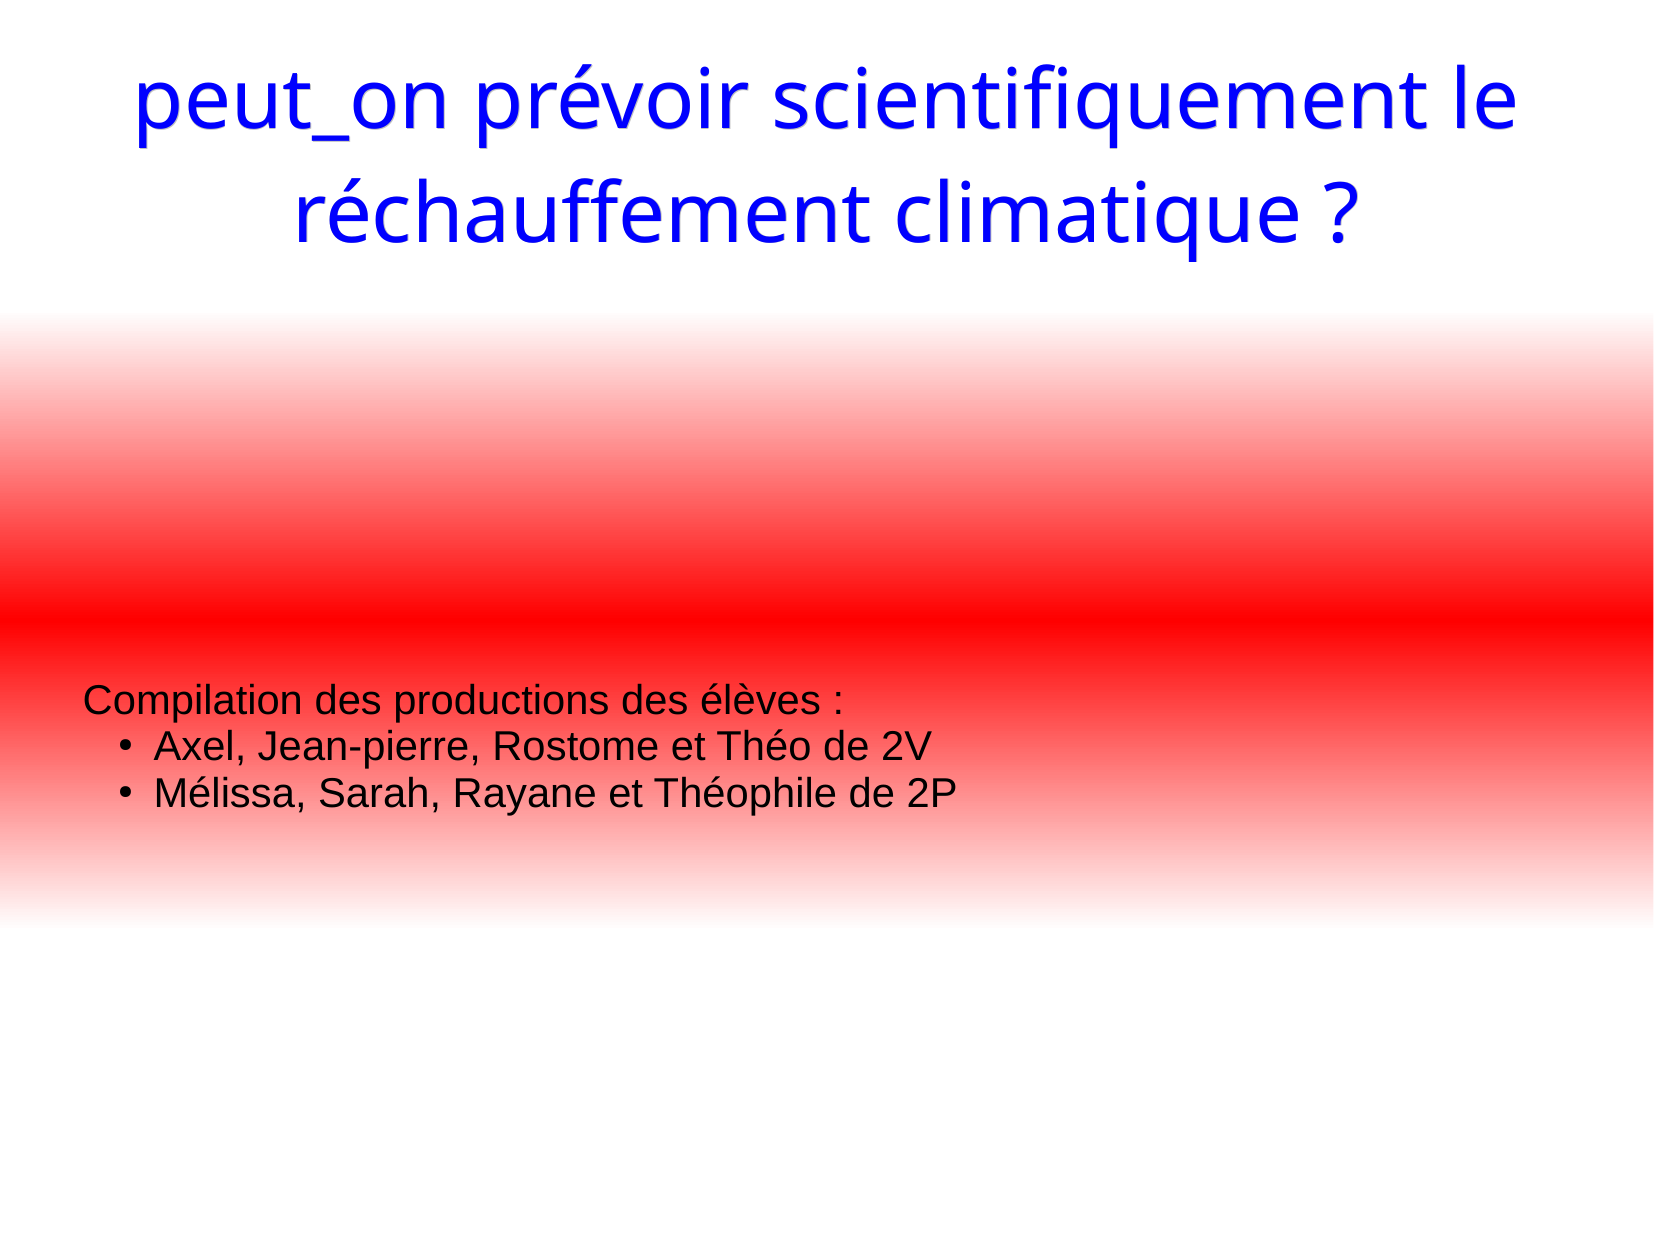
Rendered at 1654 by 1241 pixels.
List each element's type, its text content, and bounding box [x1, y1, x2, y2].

subtitle Compilation des productions des élèves : Axel, Jean-pierre, Rostome et Théo de 2V Mélissa, Sarah, Rayane et Théophile de 2P [82, 290, 1571, 1109]
title peut_on prévoir scientifiquement le réchauffement climatique ? [82, 48, 1571, 258]
